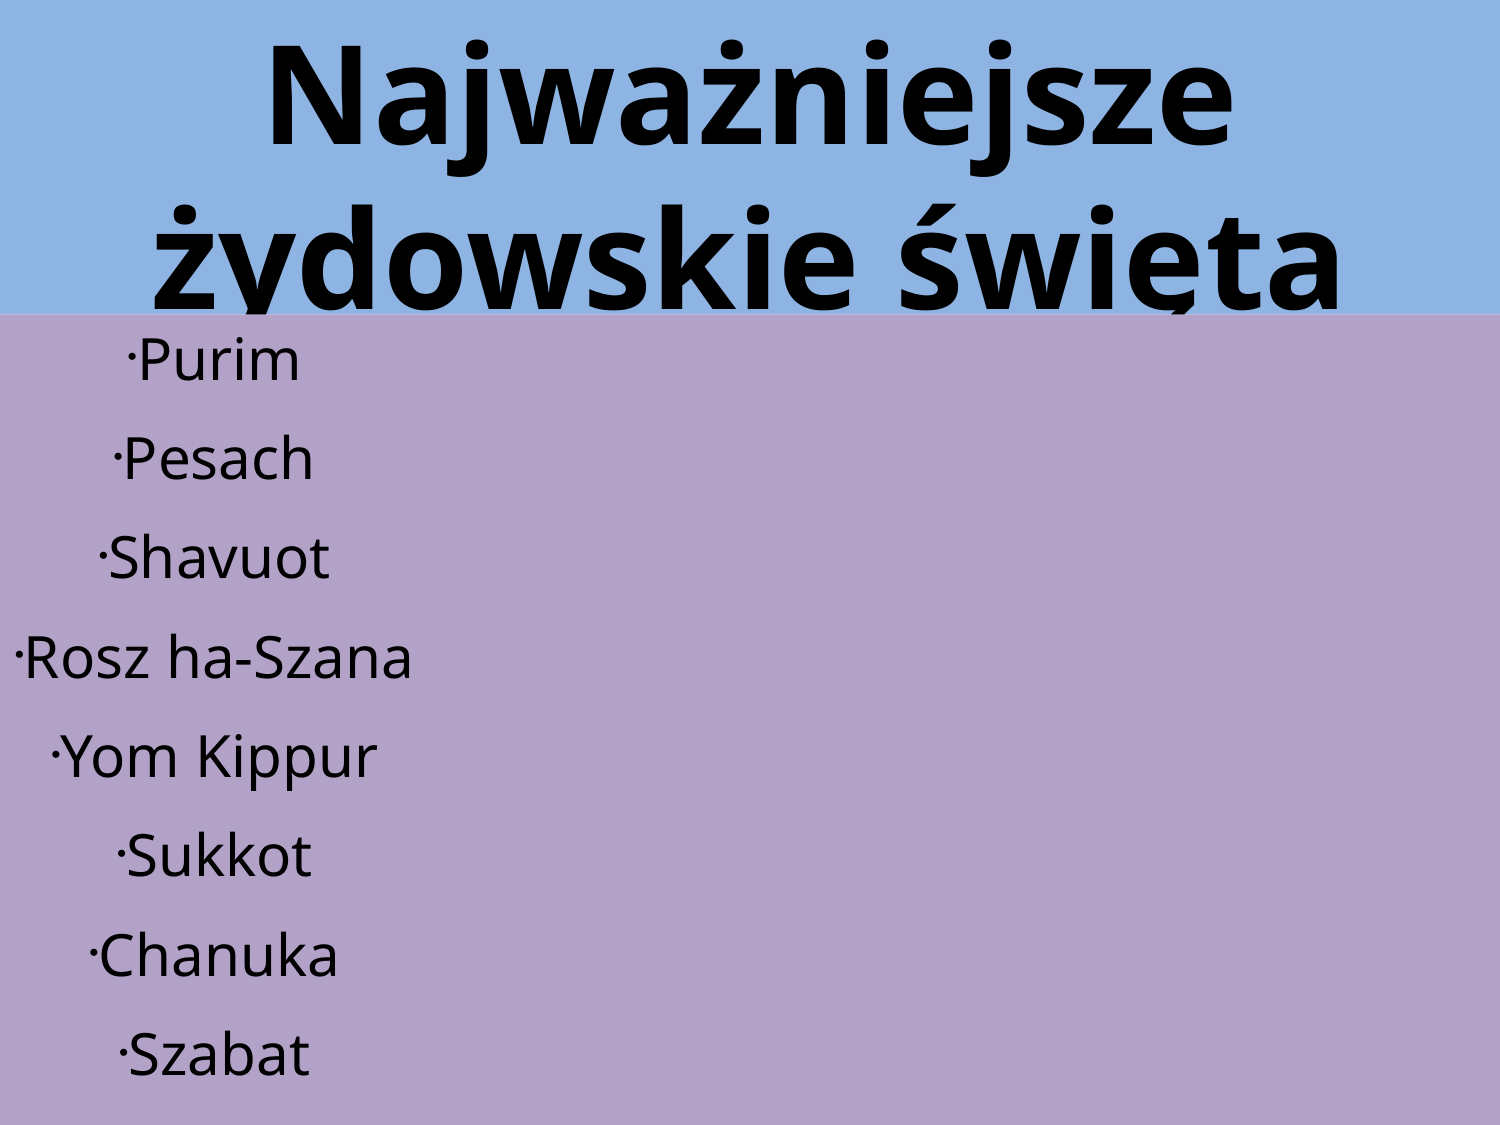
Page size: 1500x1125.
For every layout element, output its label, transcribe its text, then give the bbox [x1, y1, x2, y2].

title Najważniejsze żydowskie święta [0, 0, 1500, 314]
list Purim Pesach Shavuot Rosz ha-Szana Yom Kippur Sukkot Chanuka Szabat [0, 314, 1500, 1125]
